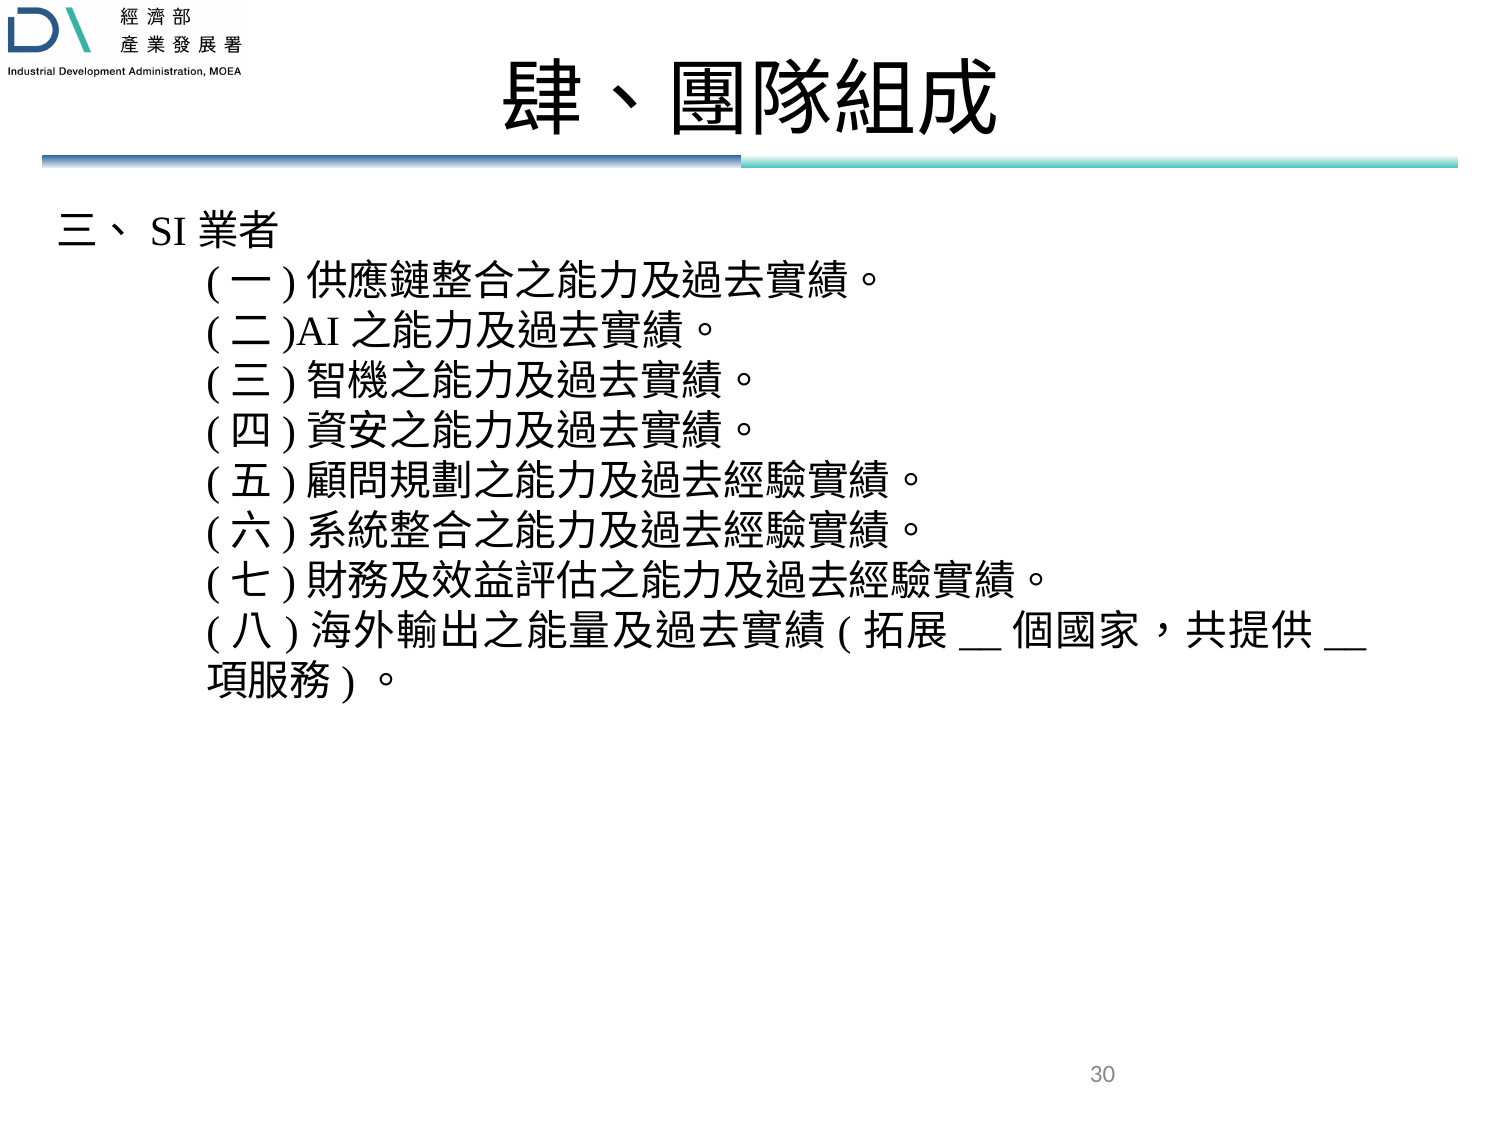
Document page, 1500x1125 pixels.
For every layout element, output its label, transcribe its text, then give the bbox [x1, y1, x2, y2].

text_box 三、SI業者 (一)供應鏈整合之能力及過去實績。 (二)AI之能力及過去實績。 (三)智機之能力及過去實績。 (四)資安之能力及過去實績。 (五)顧問規劃之能力及過去經驗實績。 (六)系統整合之能力及過去經驗實績。 (七)財務及效益評估之能力及過去經驗實績。 (八)海外輸出之能量及過去實績(拓展__個國家，共提供__項服務)。 [41, 196, 1391, 712]
title 肆、團隊組成 [75, 19, 1426, 171]
text_box 30 [1074, 1042, 1426, 1103]
